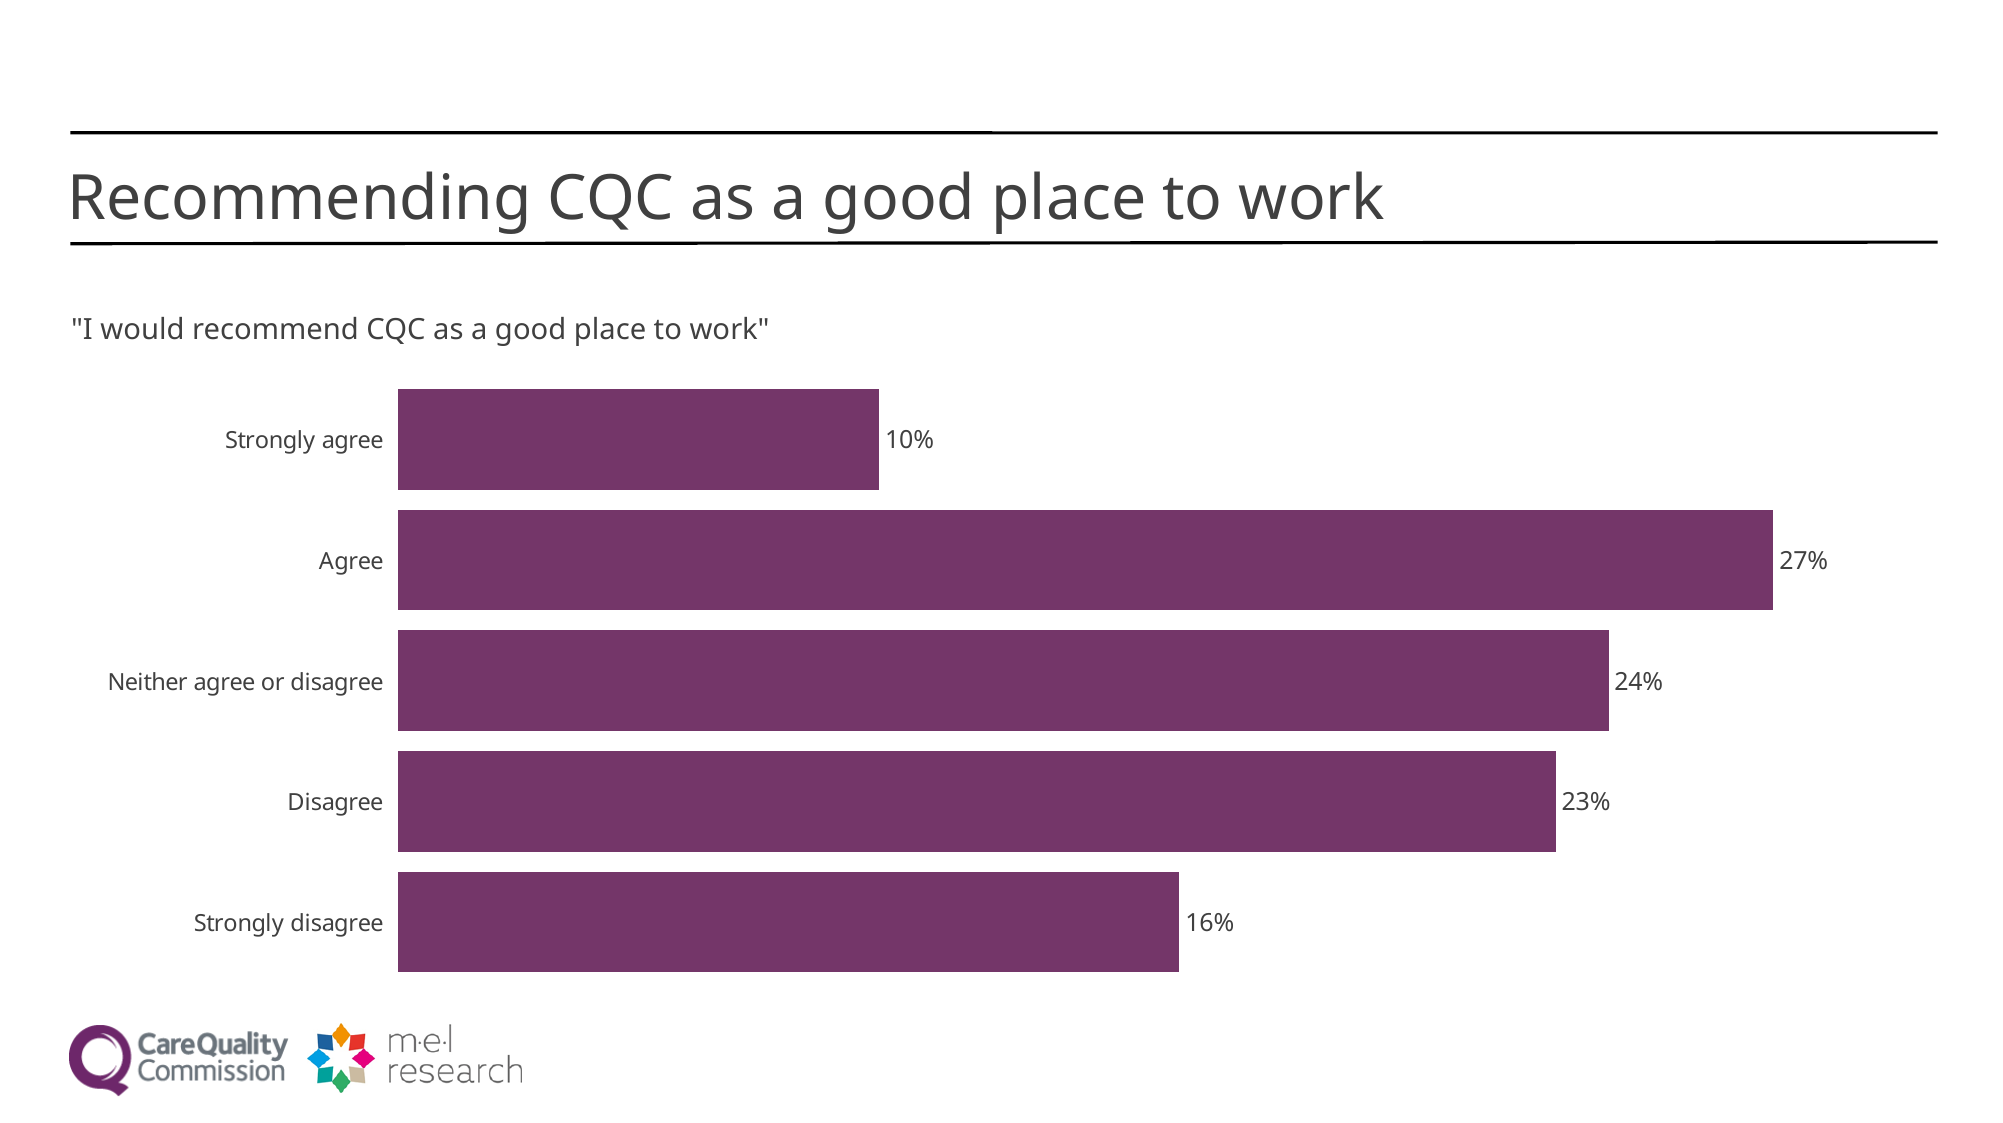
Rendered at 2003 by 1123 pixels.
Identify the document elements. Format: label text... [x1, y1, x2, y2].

title Recommending CQC as a good place to work [67, 143, 1935, 232]
picture [67, 1023, 291, 1099]
chart [70, 366, 1938, 995]
picture [307, 1023, 522, 1093]
text_box "I would recommend CQC as a good place to work" [71, 303, 1426, 346]
